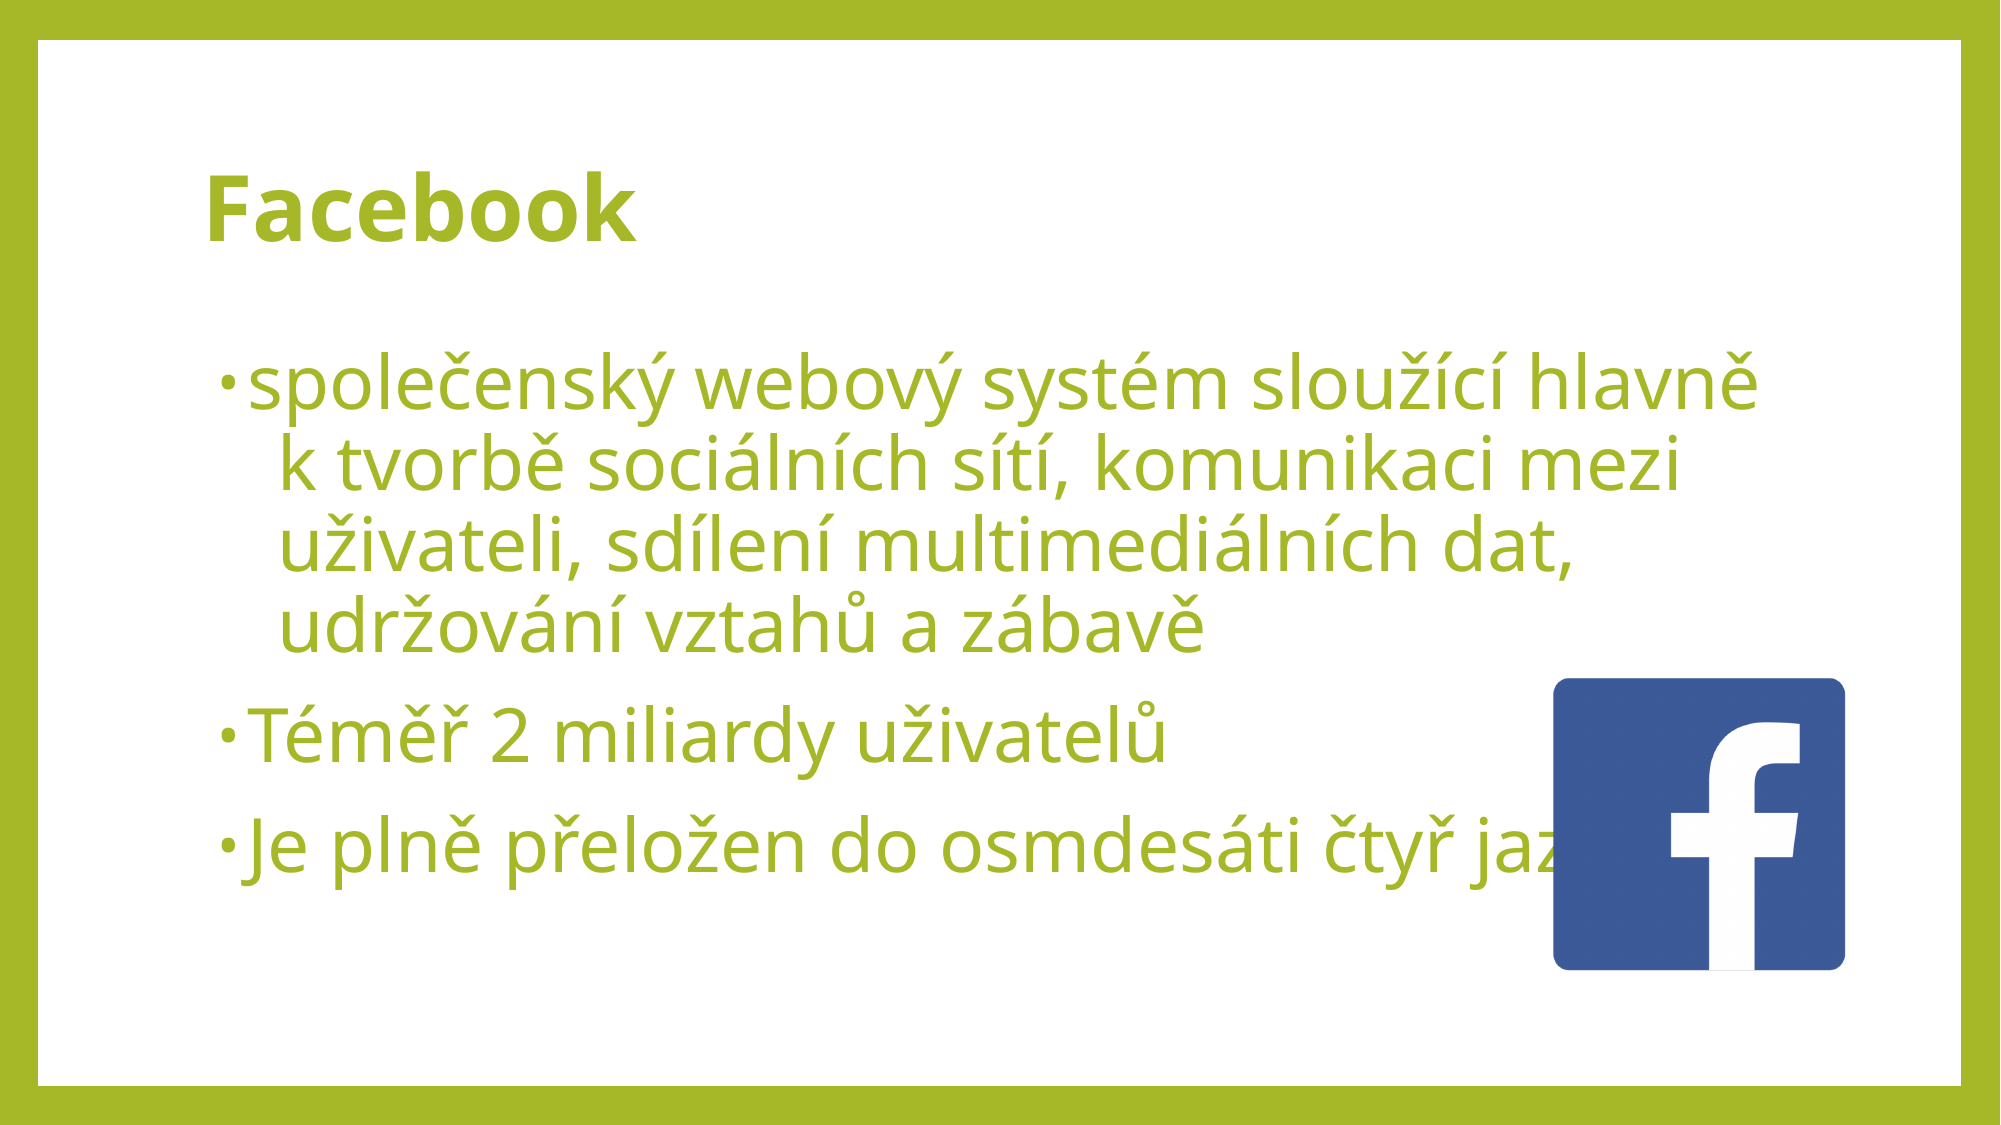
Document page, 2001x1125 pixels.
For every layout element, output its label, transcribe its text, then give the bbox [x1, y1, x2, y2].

list společenský webový systém sloužící hlavně k tvorbě sociálních sítí, komunikaci mezi uživateli, sdílení multimediálních dat, udržování vztahů a zábavě Téměř 2 miliardy uživatelů Je plně přeložen do osmdesáti čtyř jazyků [187, 337, 1808, 1000]
title Facebook [187, 99, 1808, 323]
picture [1486, 664, 1912, 984]
